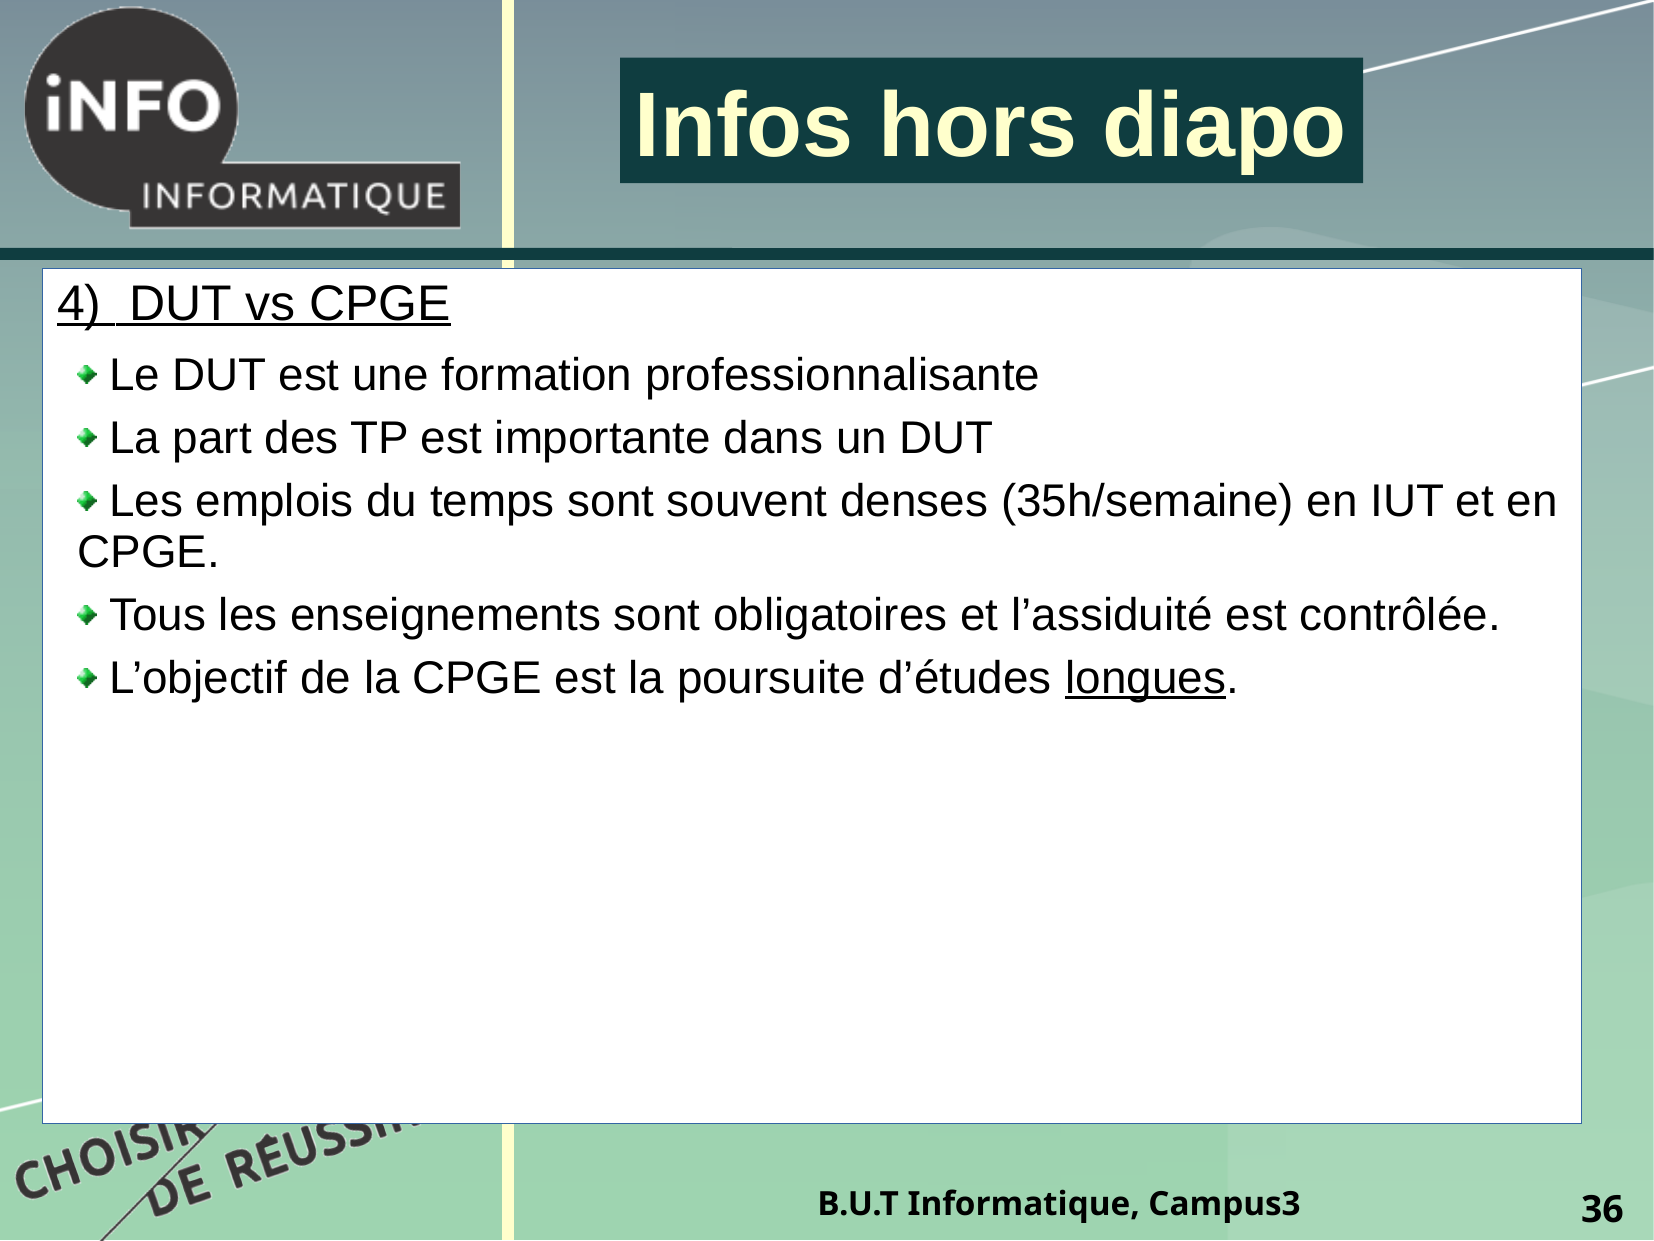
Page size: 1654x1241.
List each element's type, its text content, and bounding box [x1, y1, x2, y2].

picture [0, 260, 502, 1241]
picture [0, 0, 502, 247]
text_box Infos hors diapo [620, 57, 1364, 184]
picture [514, 260, 1654, 1240]
text_box 4) DUT vs CPGE Le DUT est une formation professionnalisante La part des TP est importante dans un DUT Les emplois du temps sont souvent denses (35h/semaine) en IUT et en CPGE. Tous les enseignements sont obligatoires et l’assiduité est contrôlée. L’objectif de la CPGE est la poursuite d’études longues. [42, 268, 1582, 1124]
picture [514, 0, 1654, 248]
